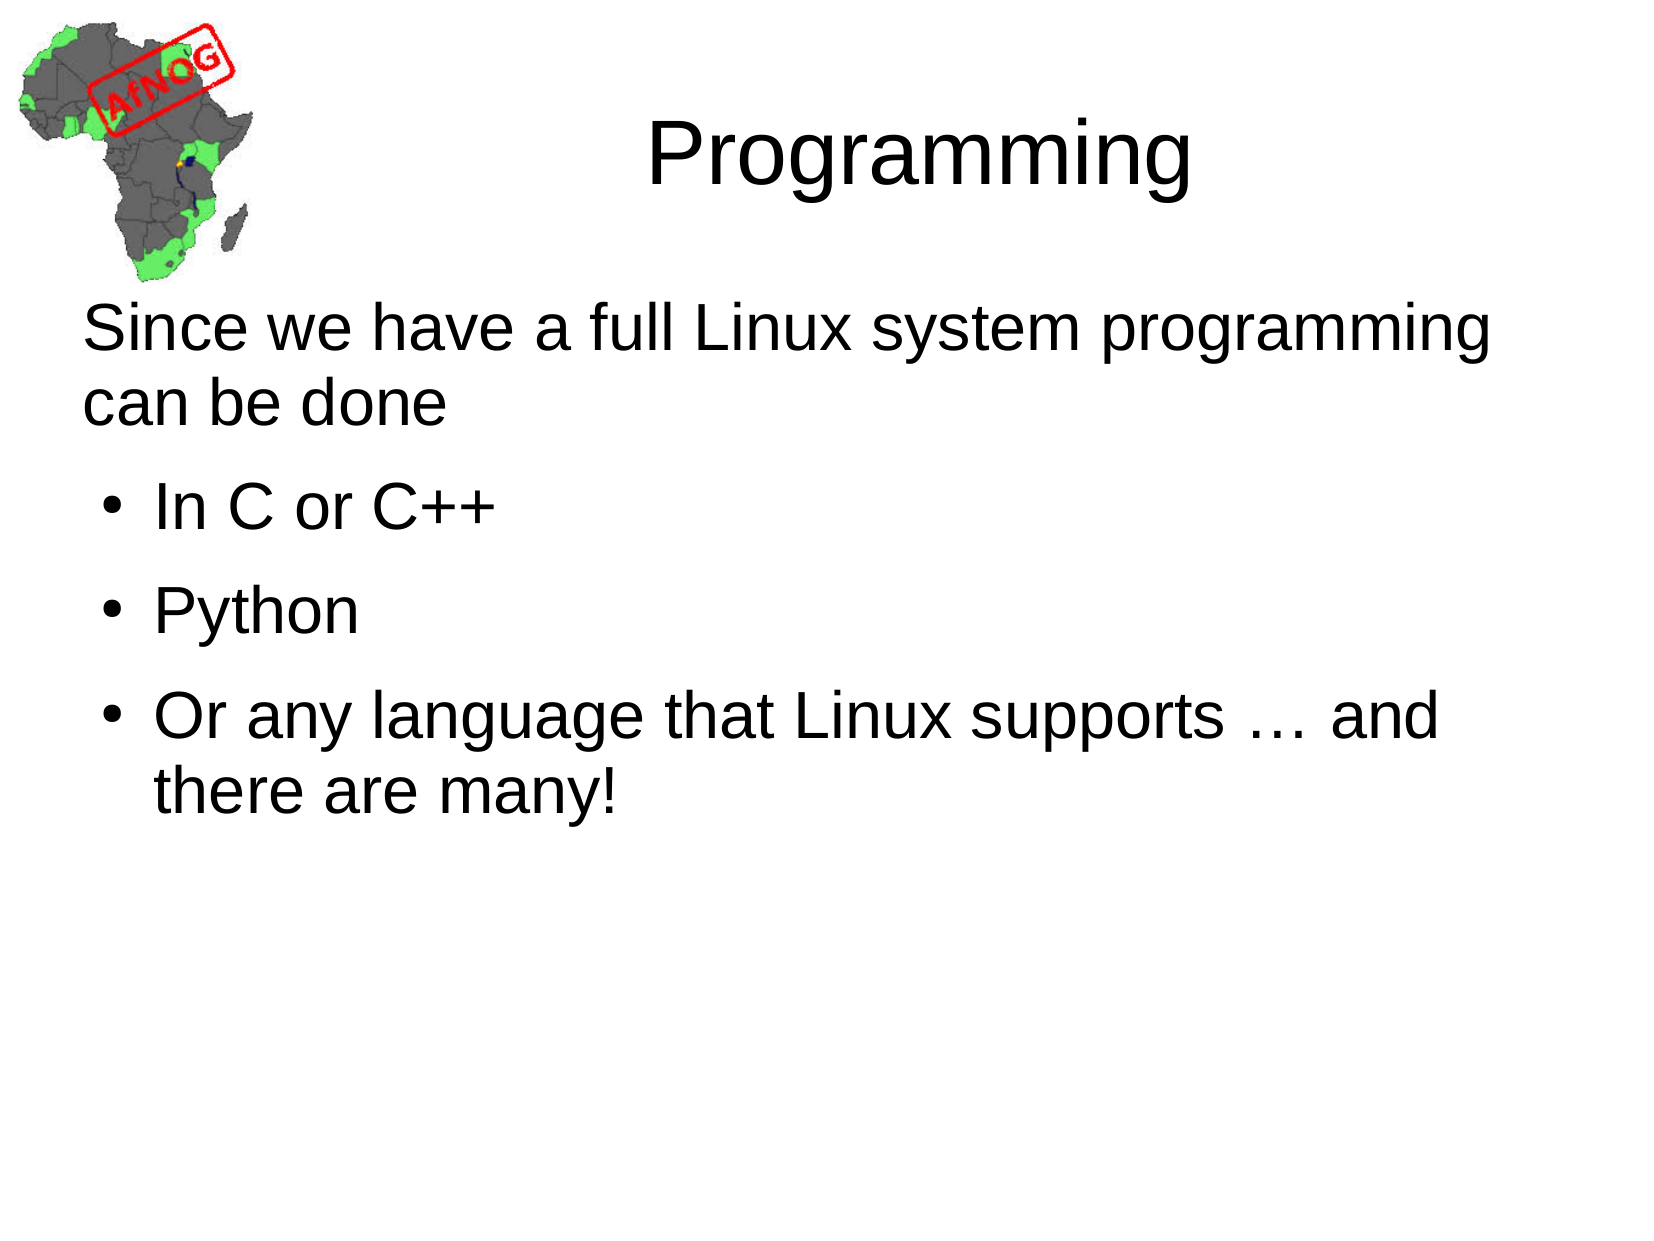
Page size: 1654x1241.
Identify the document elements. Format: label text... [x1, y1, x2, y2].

list Since we have a full Linux system programming can be done In C or C++ Python Or any language that Linux supports … and there are many! [82, 290, 1571, 1010]
title Programming [270, 49, 1571, 257]
picture [9, 0, 259, 291]
